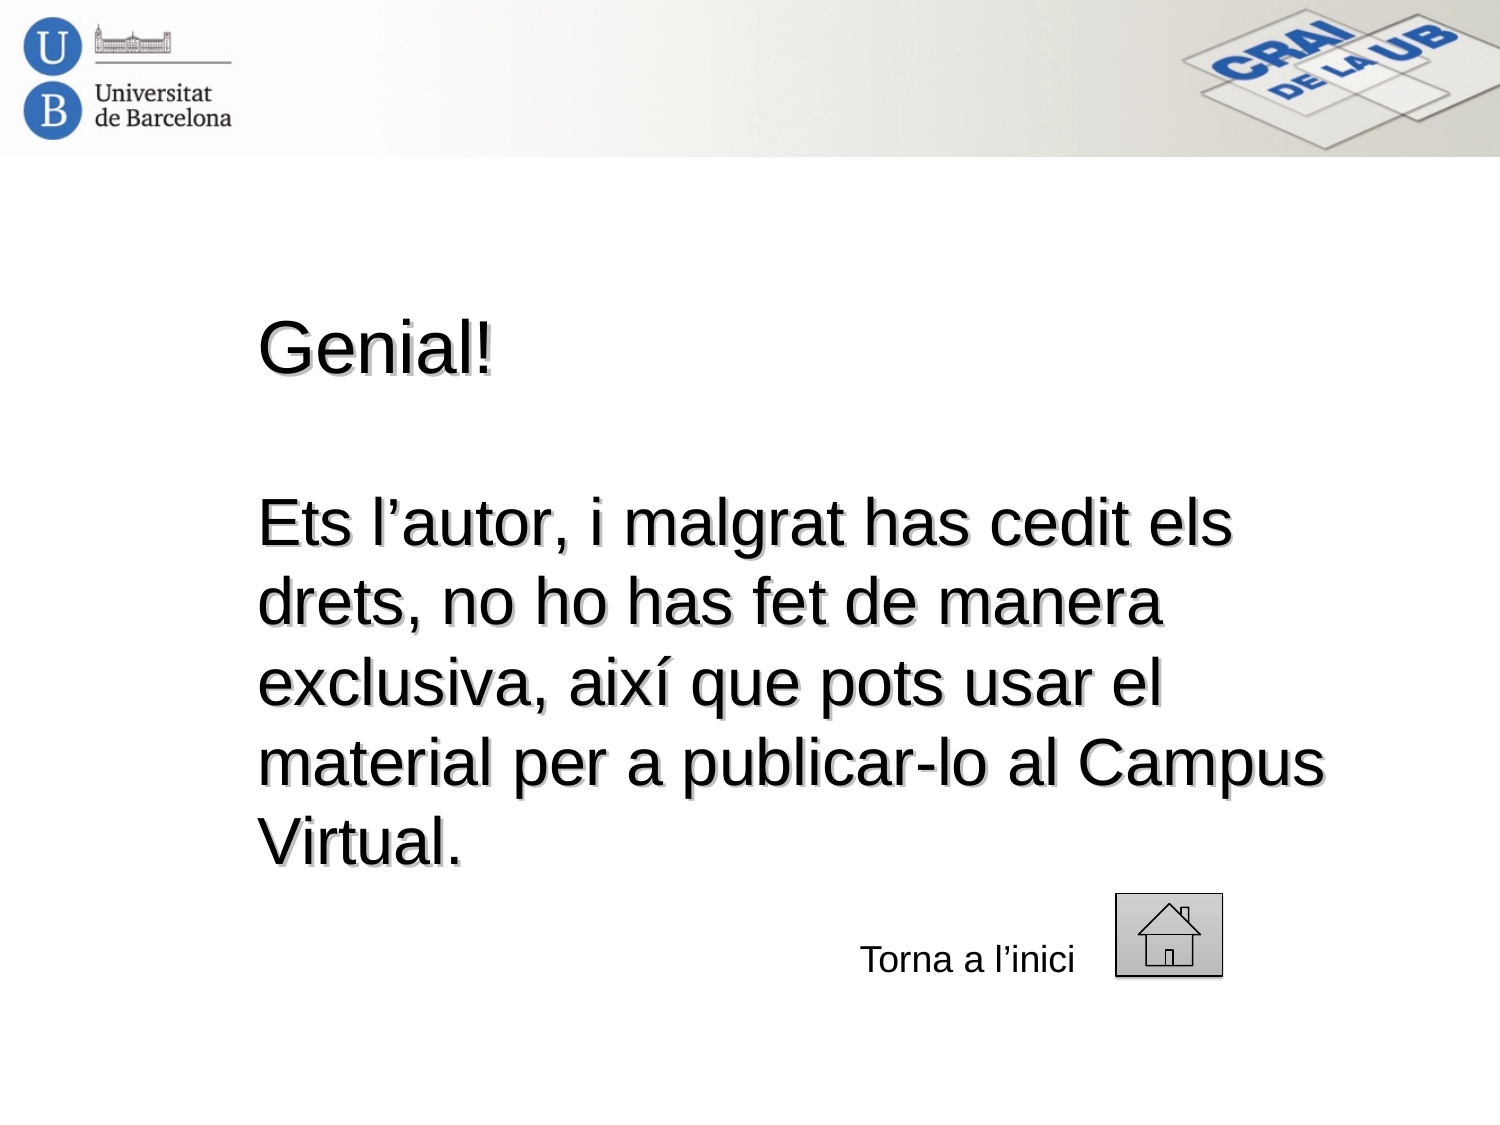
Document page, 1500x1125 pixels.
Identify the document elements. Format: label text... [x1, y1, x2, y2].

title Genial! Ets l’autor, i malgrat has cedit els drets, no ho has fet de manera exclusiva, així que pots usar el material per a publicar-lo al Campus Virtual. [242, 290, 1353, 693]
text_box [1116, 893, 1223, 976]
text_box Torna a l’inici [844, 927, 1124, 988]
